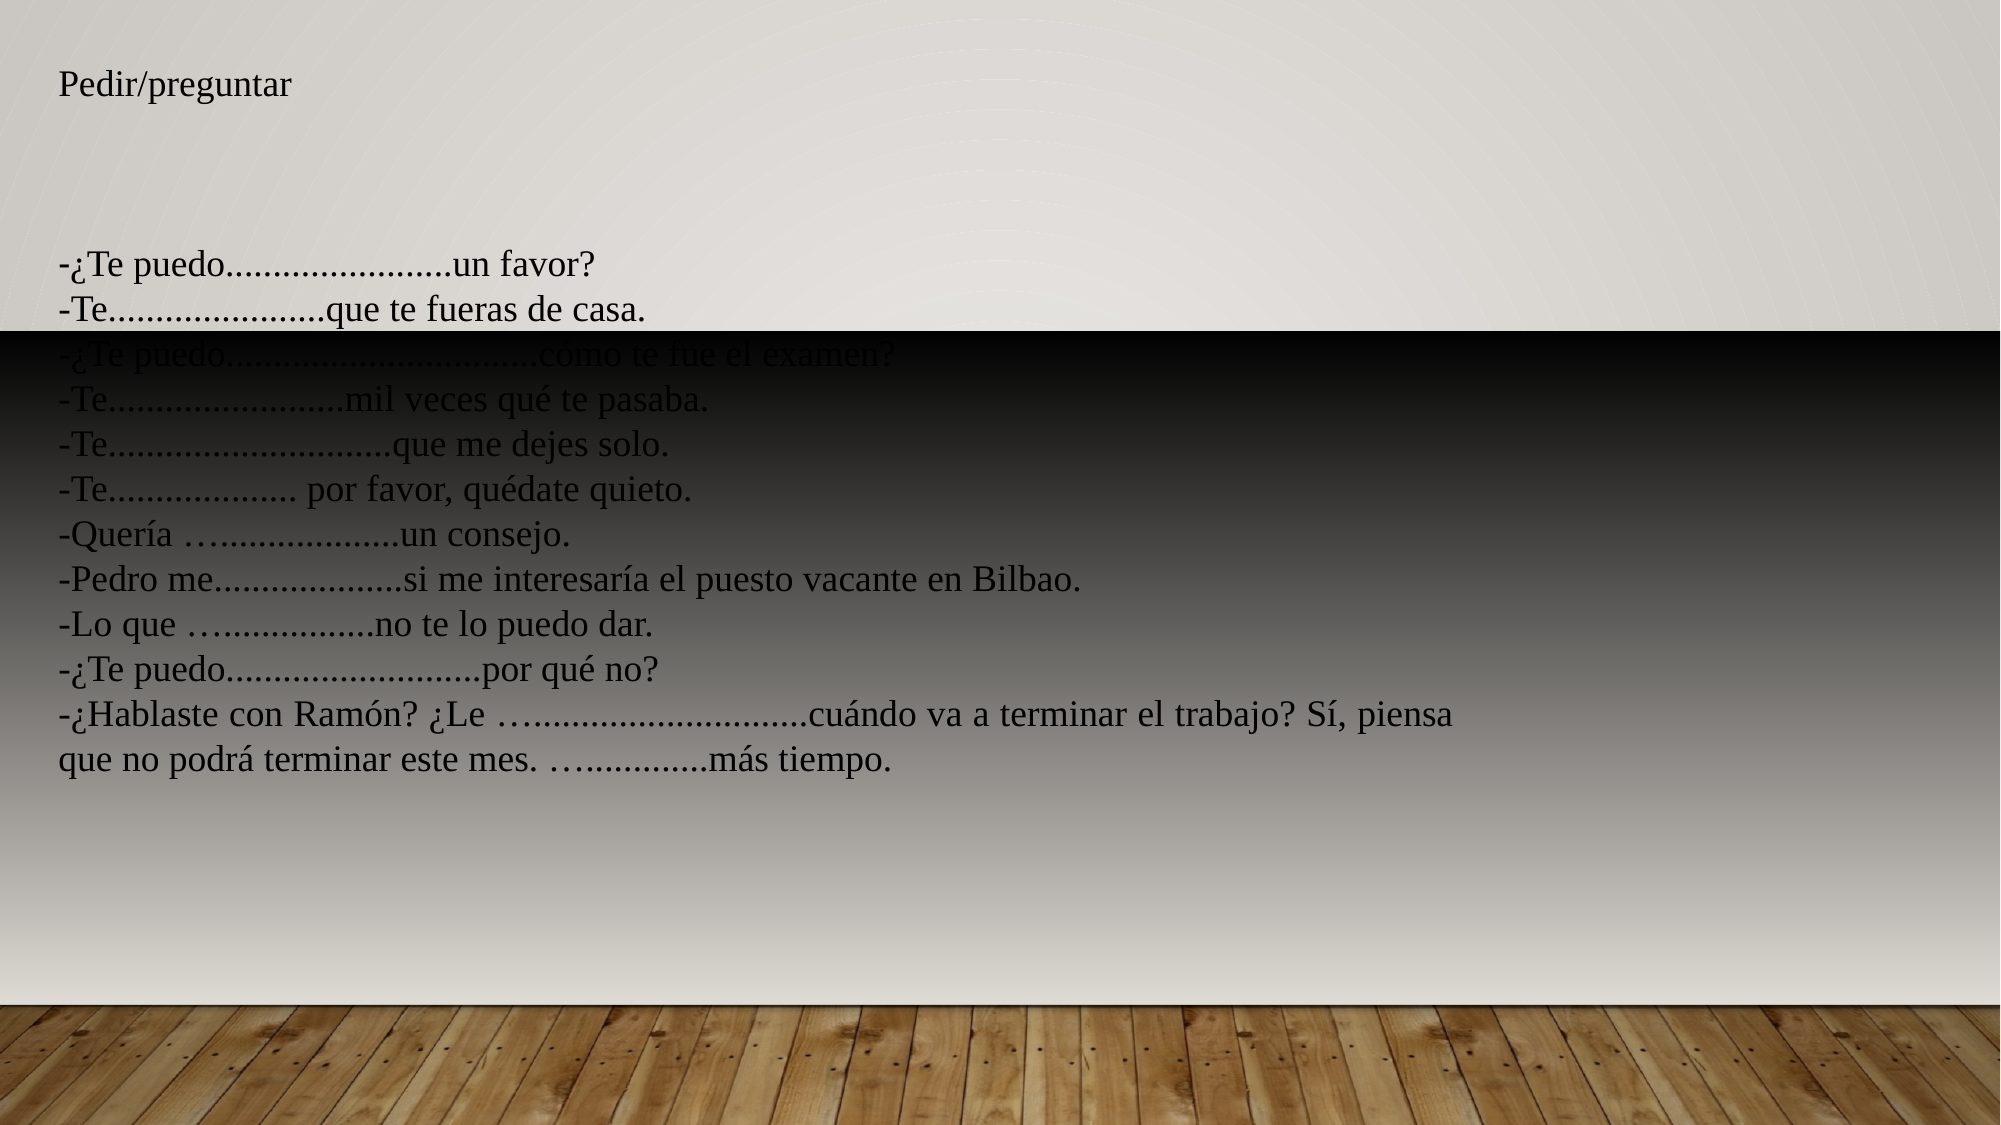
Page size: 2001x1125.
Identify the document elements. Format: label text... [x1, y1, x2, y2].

text_box Pedir/preguntar -¿Te puedo........................un favor? -Te.......................que te fueras de casa. -¿Te puedo.................................cómo te fue el examen? -Te.........................mil veces qué te pasaba. -Te..............................que me dejes solo. -Te.................... por favor, quédate quieto. -Quería …...................un consejo. -Pedro me....................si me interesaría el puesto vacante en Bilbao. -Lo que …................no te lo puedo dar. -¿Te puedo...........................por qué no? -¿Hablaste con Ramón? ¿Le ….............................cuándo va a terminar el trabajo? Sí, piensa que no podrá terminar este mes. ….............más tiempo. [43, 51, 1502, 794]
